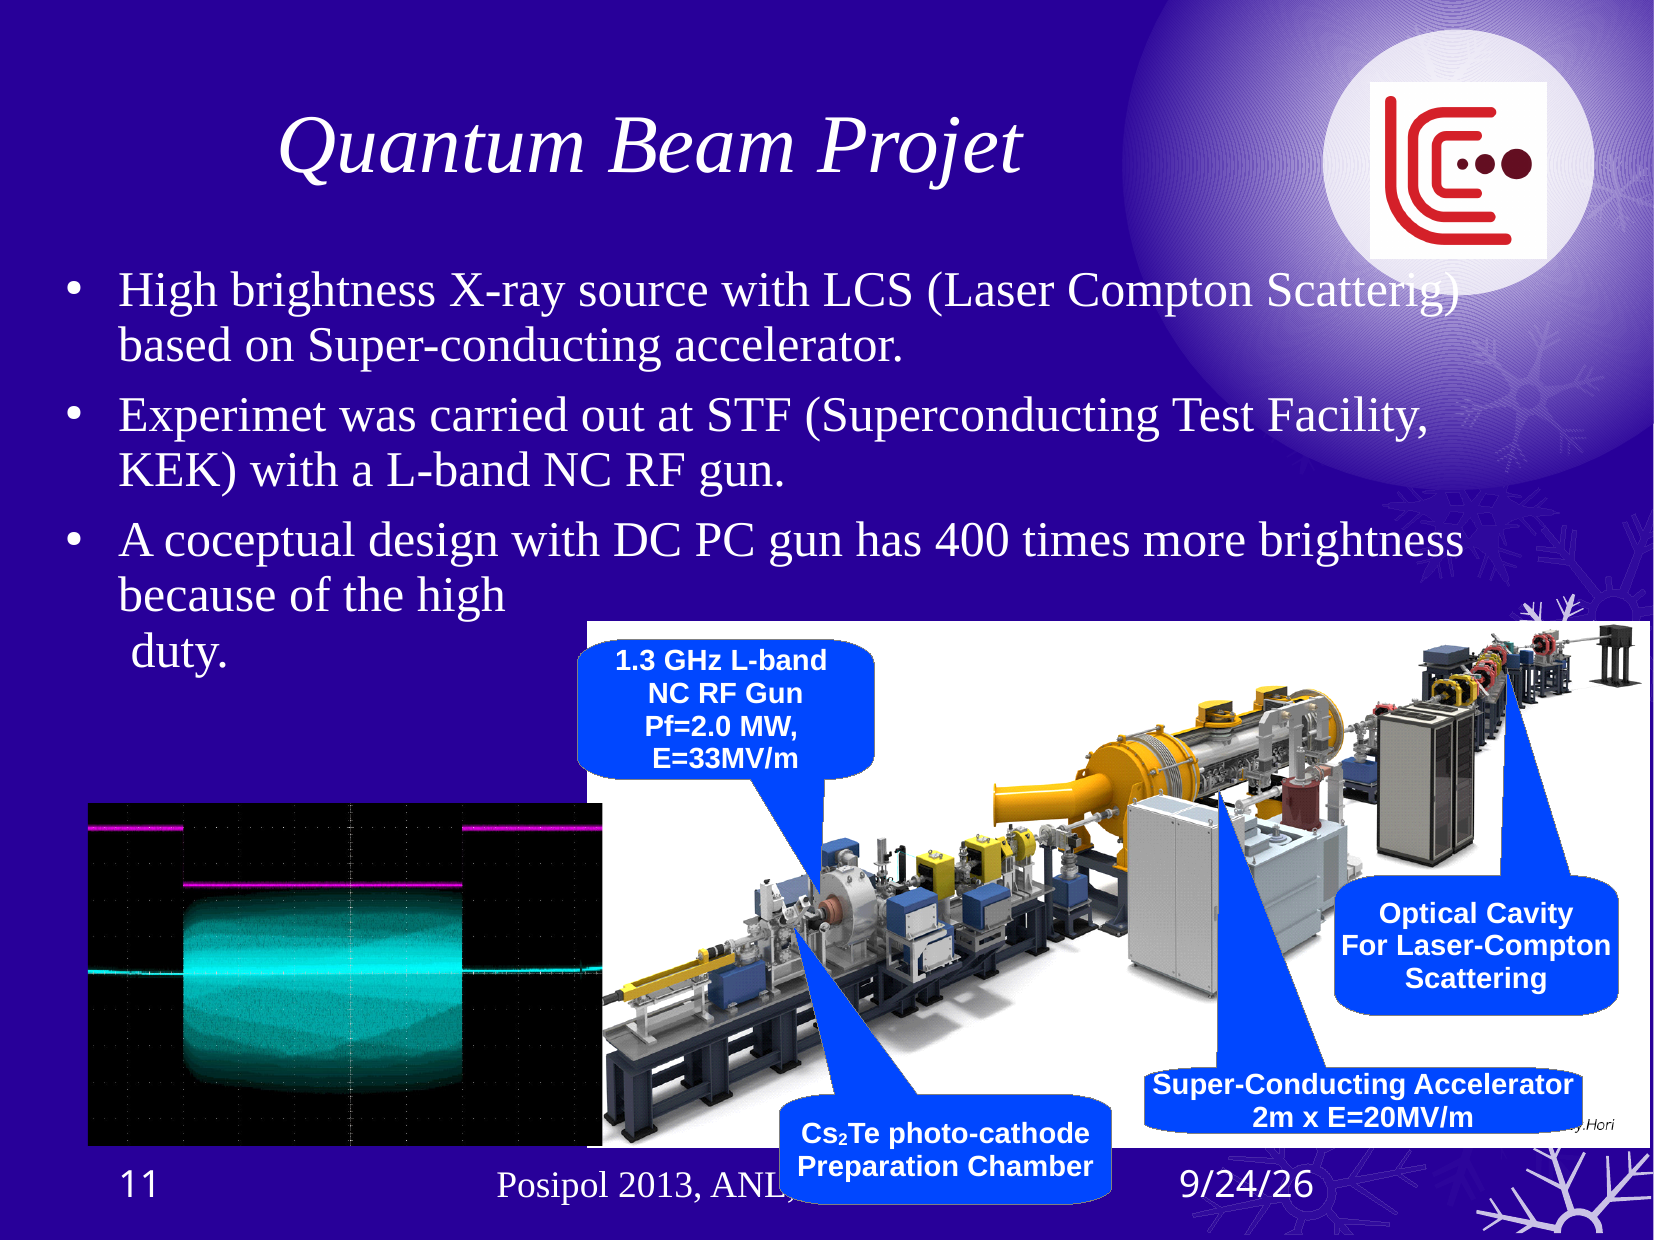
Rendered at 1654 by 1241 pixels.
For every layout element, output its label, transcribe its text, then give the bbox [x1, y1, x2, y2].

title Quantum Beam Projet [6, 11, 1294, 278]
text_box Optical Cavity For Laser-Compton Scattering [1334, 668, 1619, 1016]
text_box Cs2Te photo-cathode Preparation Chamber [779, 923, 1112, 1205]
text_box 1.3 GHz L-band NC RF Gun Pf=2.0 MW, E=33MV/m [577, 639, 875, 895]
list High brightness X-ray source with LCS (Laser Compton Scatterig) based on Super-conducting accelerator. Experimet was carried out at STF (Superconducting Test Facility, KEK) with a L-band NC RF gun. A coceptual design with DC PC gun has 400 times more brightness because of the high duty. [47, 261, 1536, 910]
picture [87, 621, 1650, 1148]
text_box Super-Conducting Accelerator 2m x E=20MV/m [1144, 788, 1583, 1134]
picture [1370, 82, 1547, 259]
